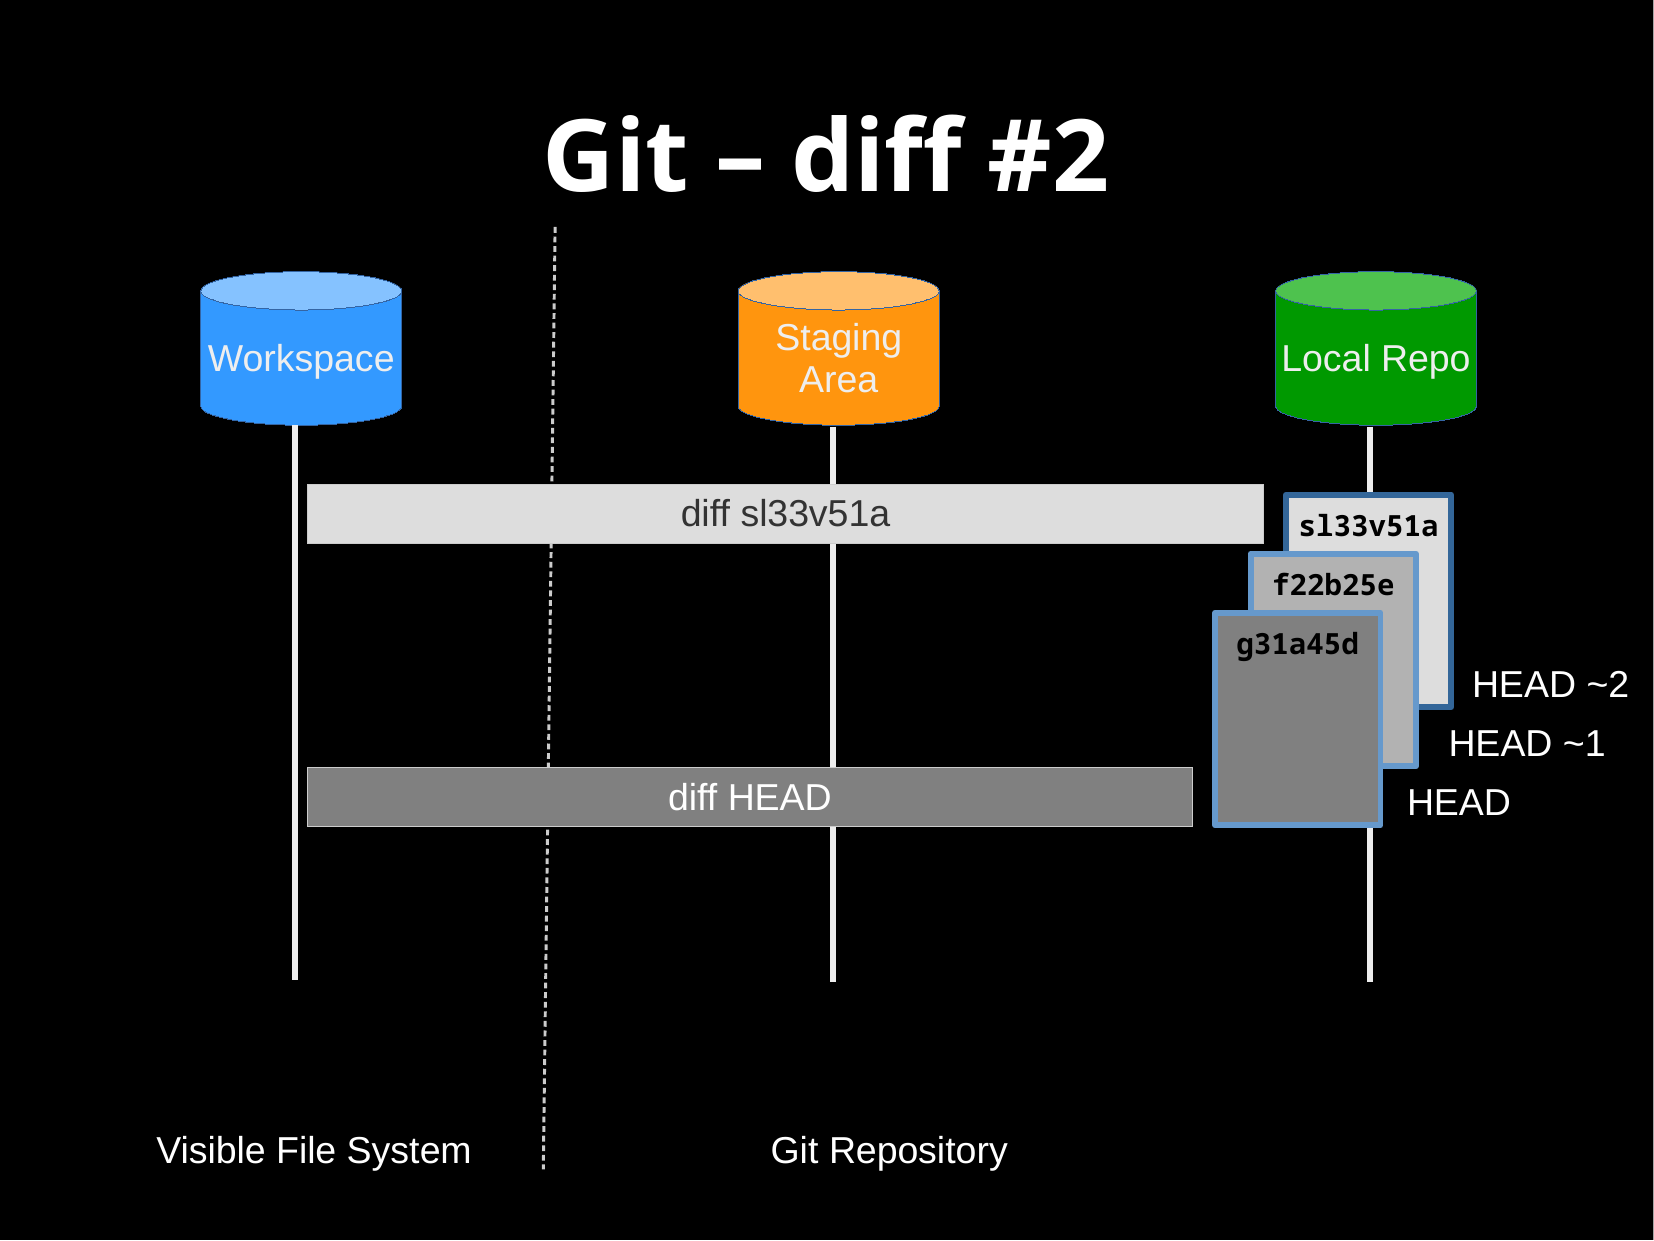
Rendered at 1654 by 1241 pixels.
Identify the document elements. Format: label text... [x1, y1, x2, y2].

text_box sl33v51a [1285, 494, 1452, 708]
text_box Staging Area [738, 292, 940, 426]
text_box diff sl33v51a [307, 484, 1264, 544]
text_box Workspace [200, 292, 402, 426]
text_box HEAD ~2 [1457, 656, 1645, 714]
text_box Local Repo [1275, 293, 1477, 426]
title Git – diff #2 [82, 49, 1571, 257]
text_box diff HEAD [307, 767, 1193, 827]
text_box HEAD ~1 [1433, 715, 1621, 773]
text_box Git Repository [755, 1122, 1023, 1179]
text_box g31a45d [1215, 612, 1381, 826]
text_box HEAD [1392, 774, 1526, 832]
text_box Visible File System [141, 1122, 487, 1179]
text_box f22b25e [1250, 553, 1416, 767]
